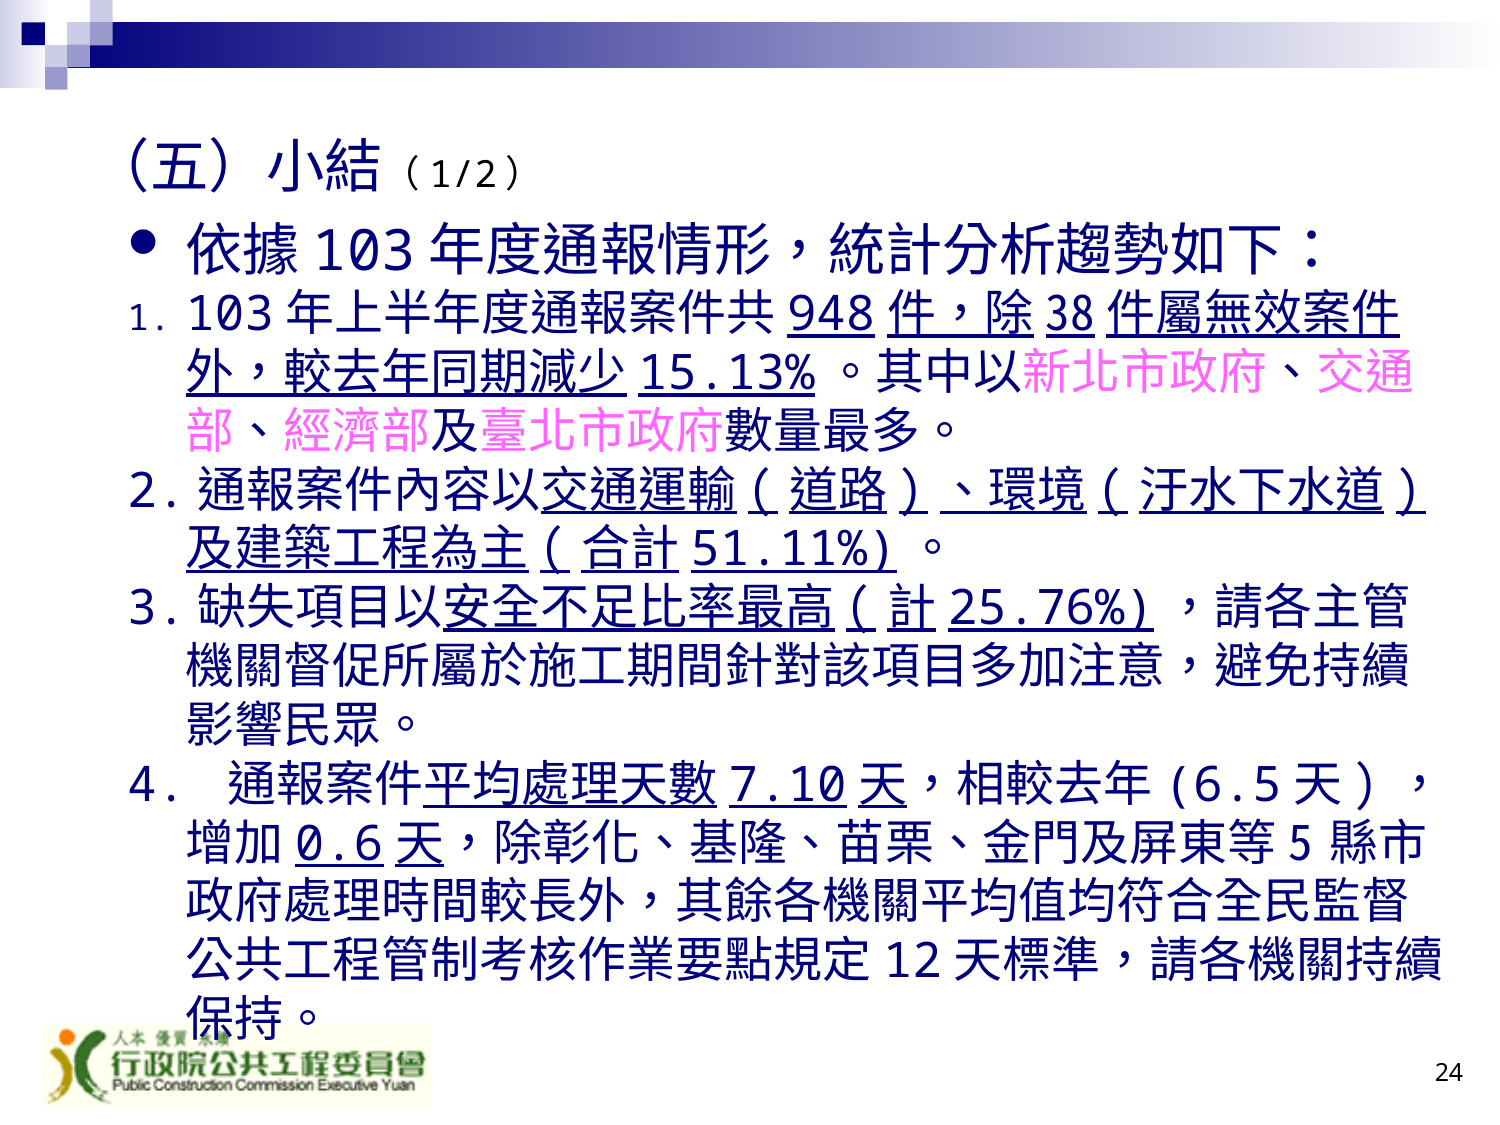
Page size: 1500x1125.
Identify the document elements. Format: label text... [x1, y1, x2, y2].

text_box 依據103年度通報情形，統計分析趨勢如下： 103年上半年度通報案件共948件，除38件屬無效案件外，較去年同期減少15.13%。其中以新北市政府、交通部、經濟部及臺北市政府數量最多。 2.通報案件內容以交通運輸(道路)、環境(汙水下水道)及建築工程為主(合計51.11%)。 3.缺失項目以安全不足比率最高(計25.76%)，請各主管機關督促所屬於施工期間針對該項目多加注意，避免持續影響民眾。 4. 通報案件平均處理天數7.10天，相較去年(6.5天)，增加0.6天，除彰化、基隆、苗栗、金門及屏東等5縣市政府處理時間較長外，其餘各機關平均值均符合全民監督公共工程管制考核作業要點規定12天標準，請各機關持續保持。 [112, 205, 1459, 1059]
picture [41, 1023, 432, 1106]
title （五）小結（1/2） [76, 113, 1306, 215]
text_box <編號> [1128, 1023, 1479, 1099]
